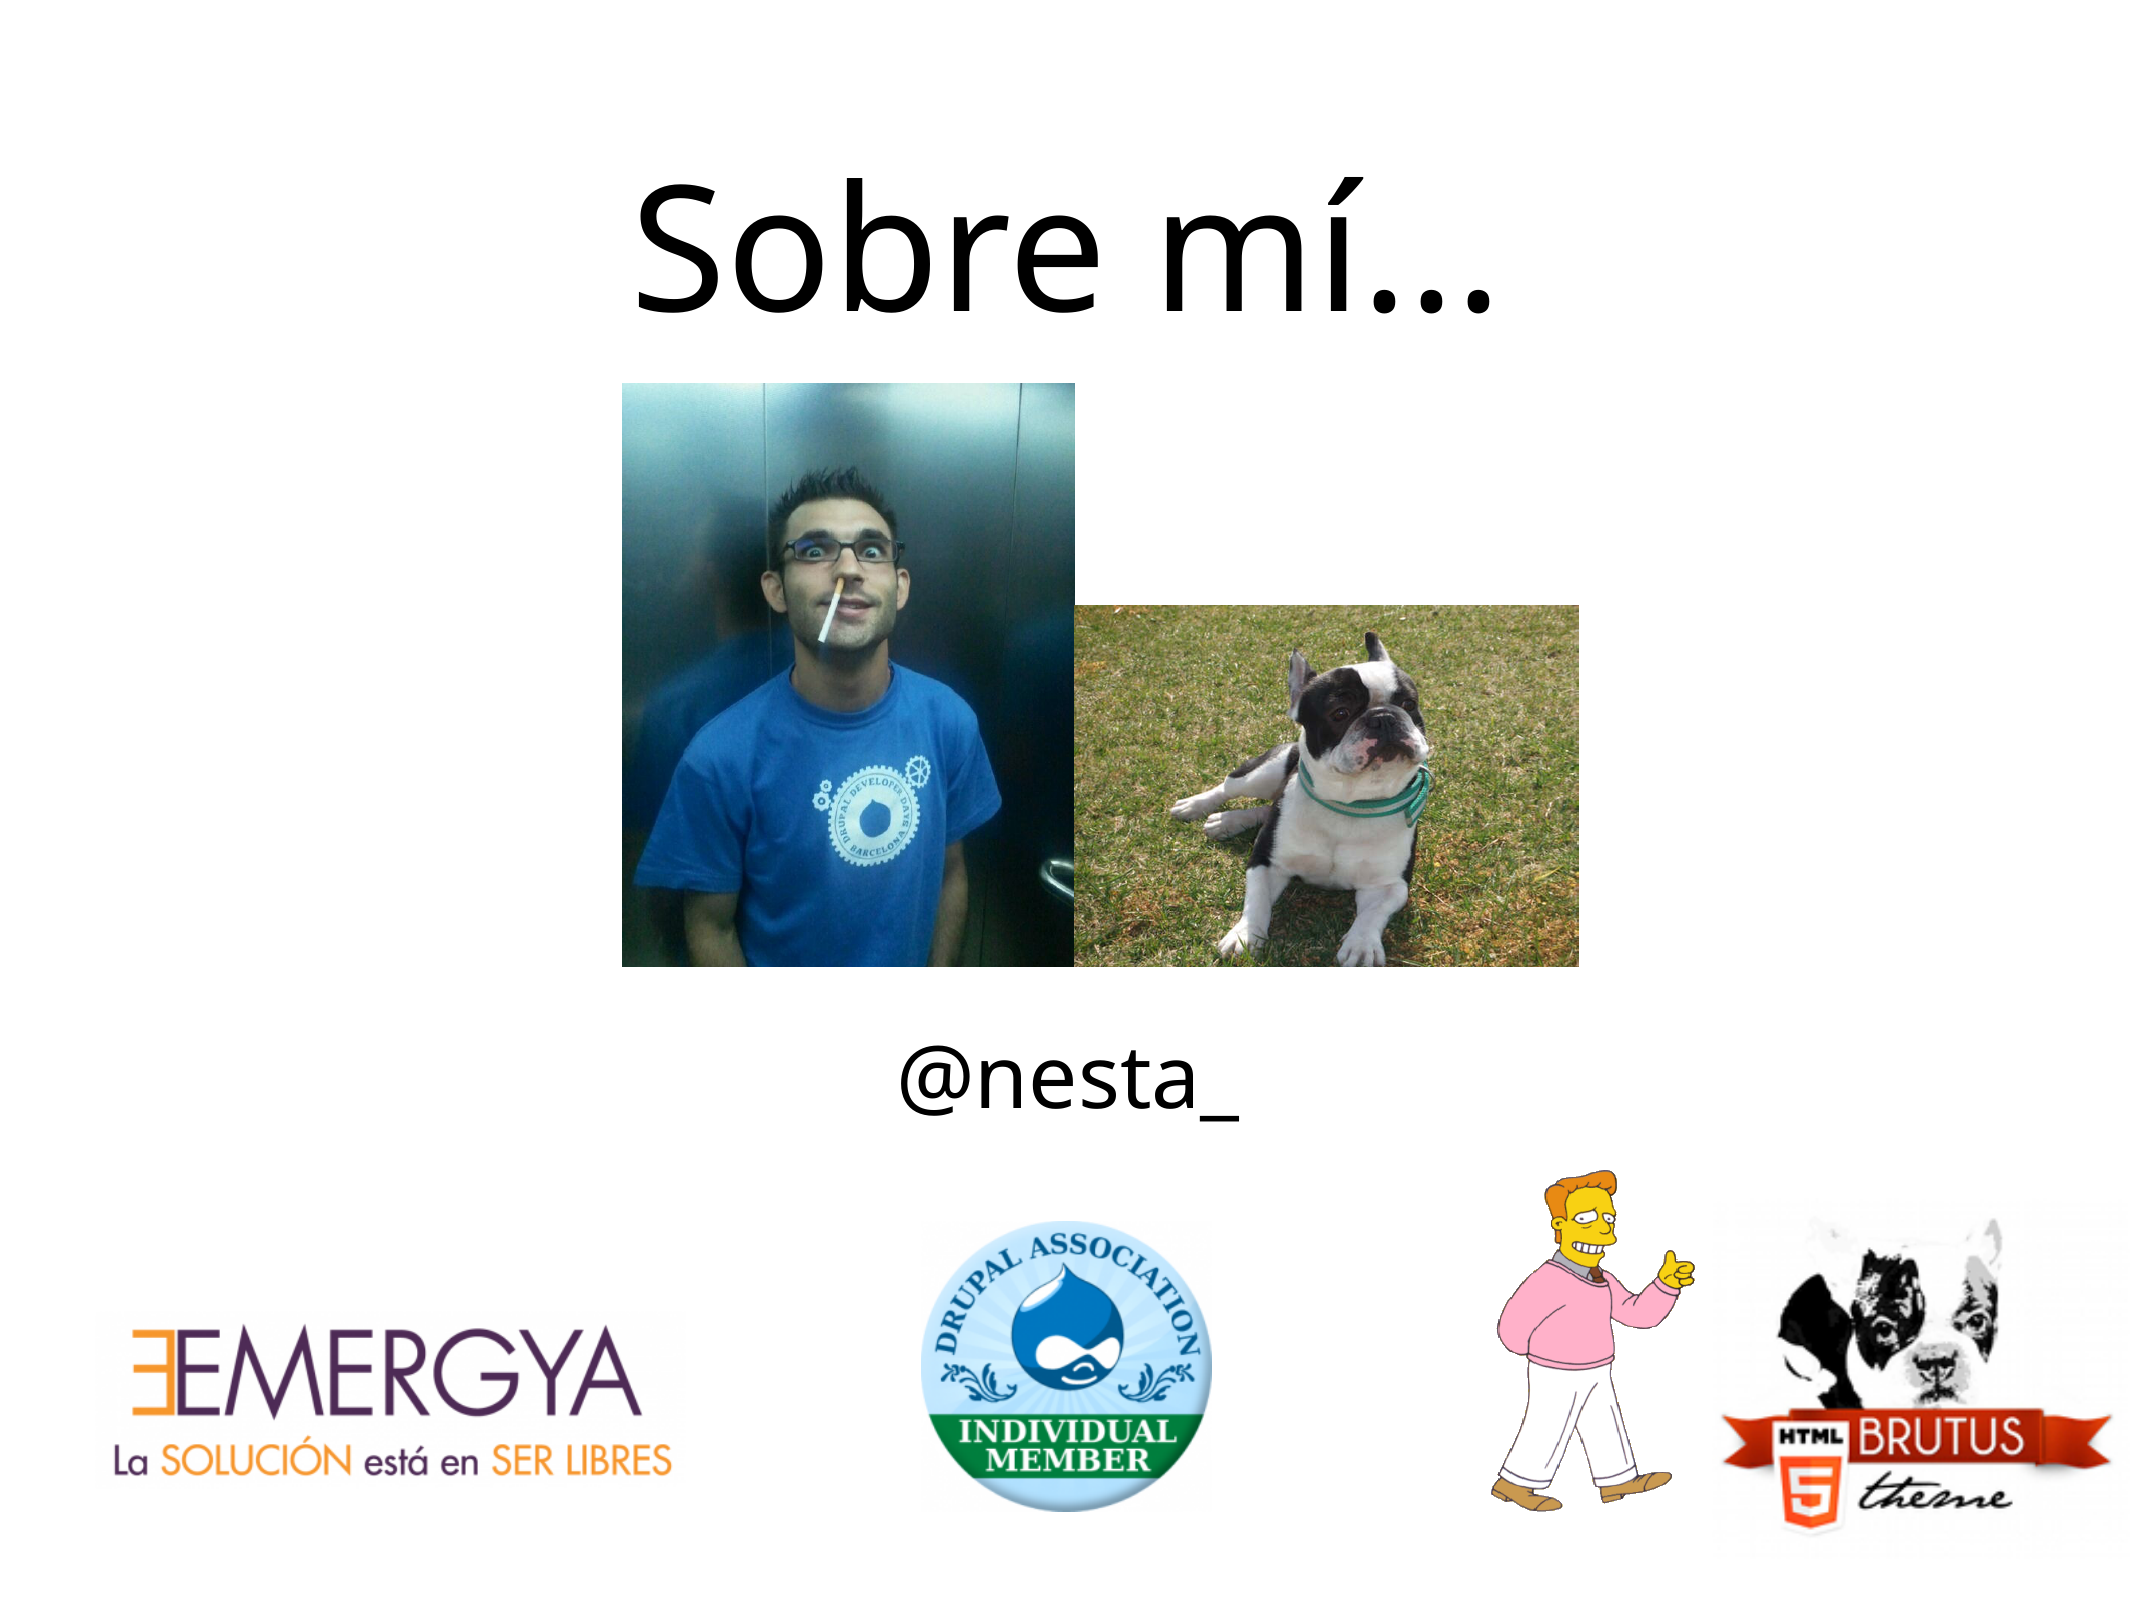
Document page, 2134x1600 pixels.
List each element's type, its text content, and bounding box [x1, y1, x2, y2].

picture [1488, 1167, 1701, 1512]
picture [95, 1311, 686, 1489]
picture [622, 383, 1579, 967]
text_box @nesta_ [896, 1021, 1240, 1127]
title Sobre mí... [208, 41, 1925, 442]
picture [921, 1221, 1212, 1512]
picture [1712, 1198, 2130, 1560]
